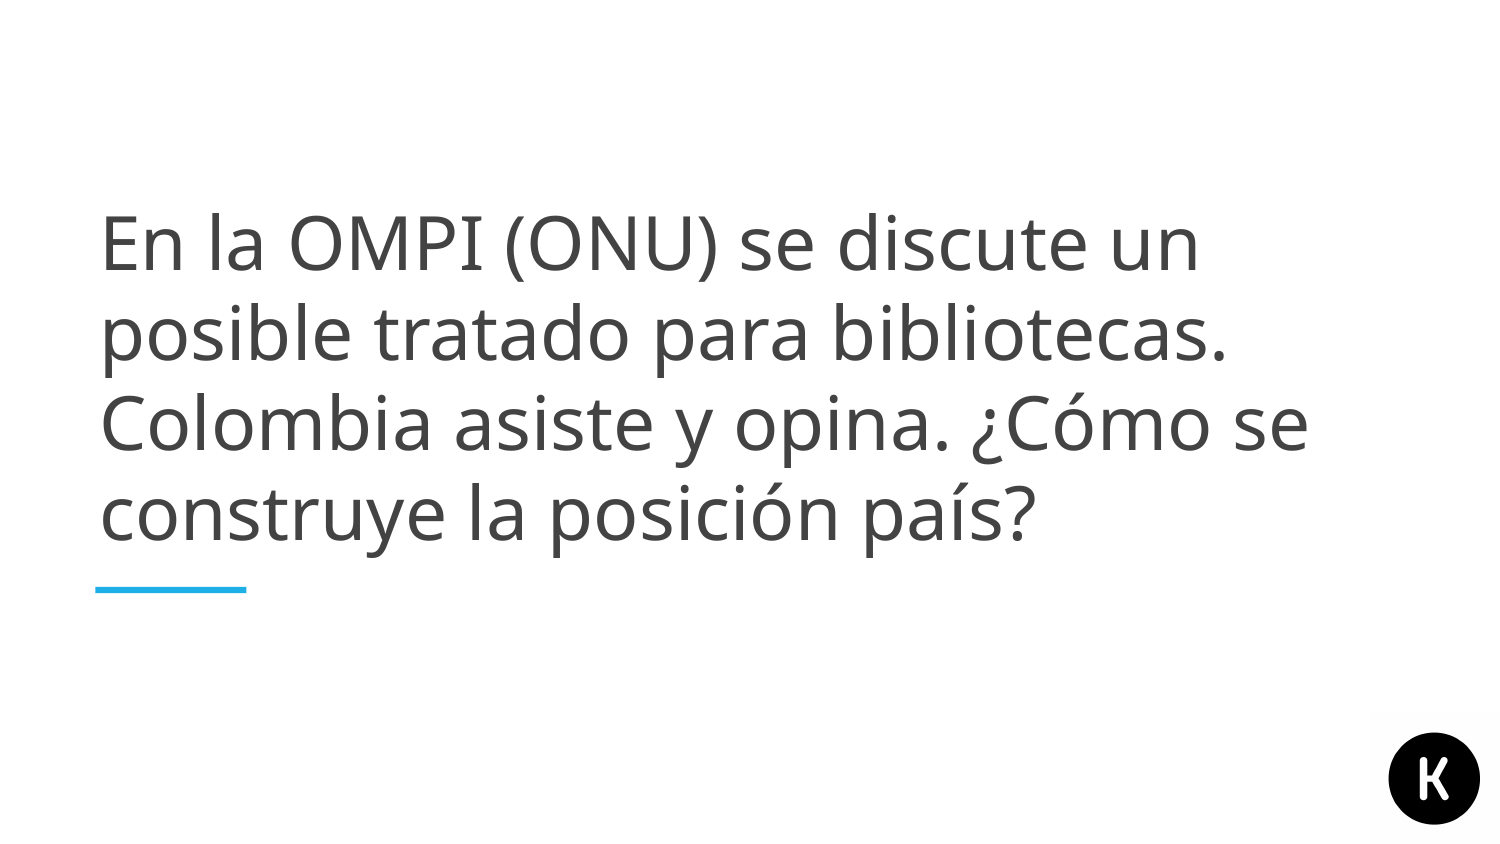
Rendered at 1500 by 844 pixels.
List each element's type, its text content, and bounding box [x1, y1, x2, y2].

title En la OMPI (ONU) se discute un posible tratado para bibliotecas. Colombia asiste y opina. ¿Cómo se construye la posición país? [84, 250, 1416, 501]
picture [1370, 713, 1500, 844]
